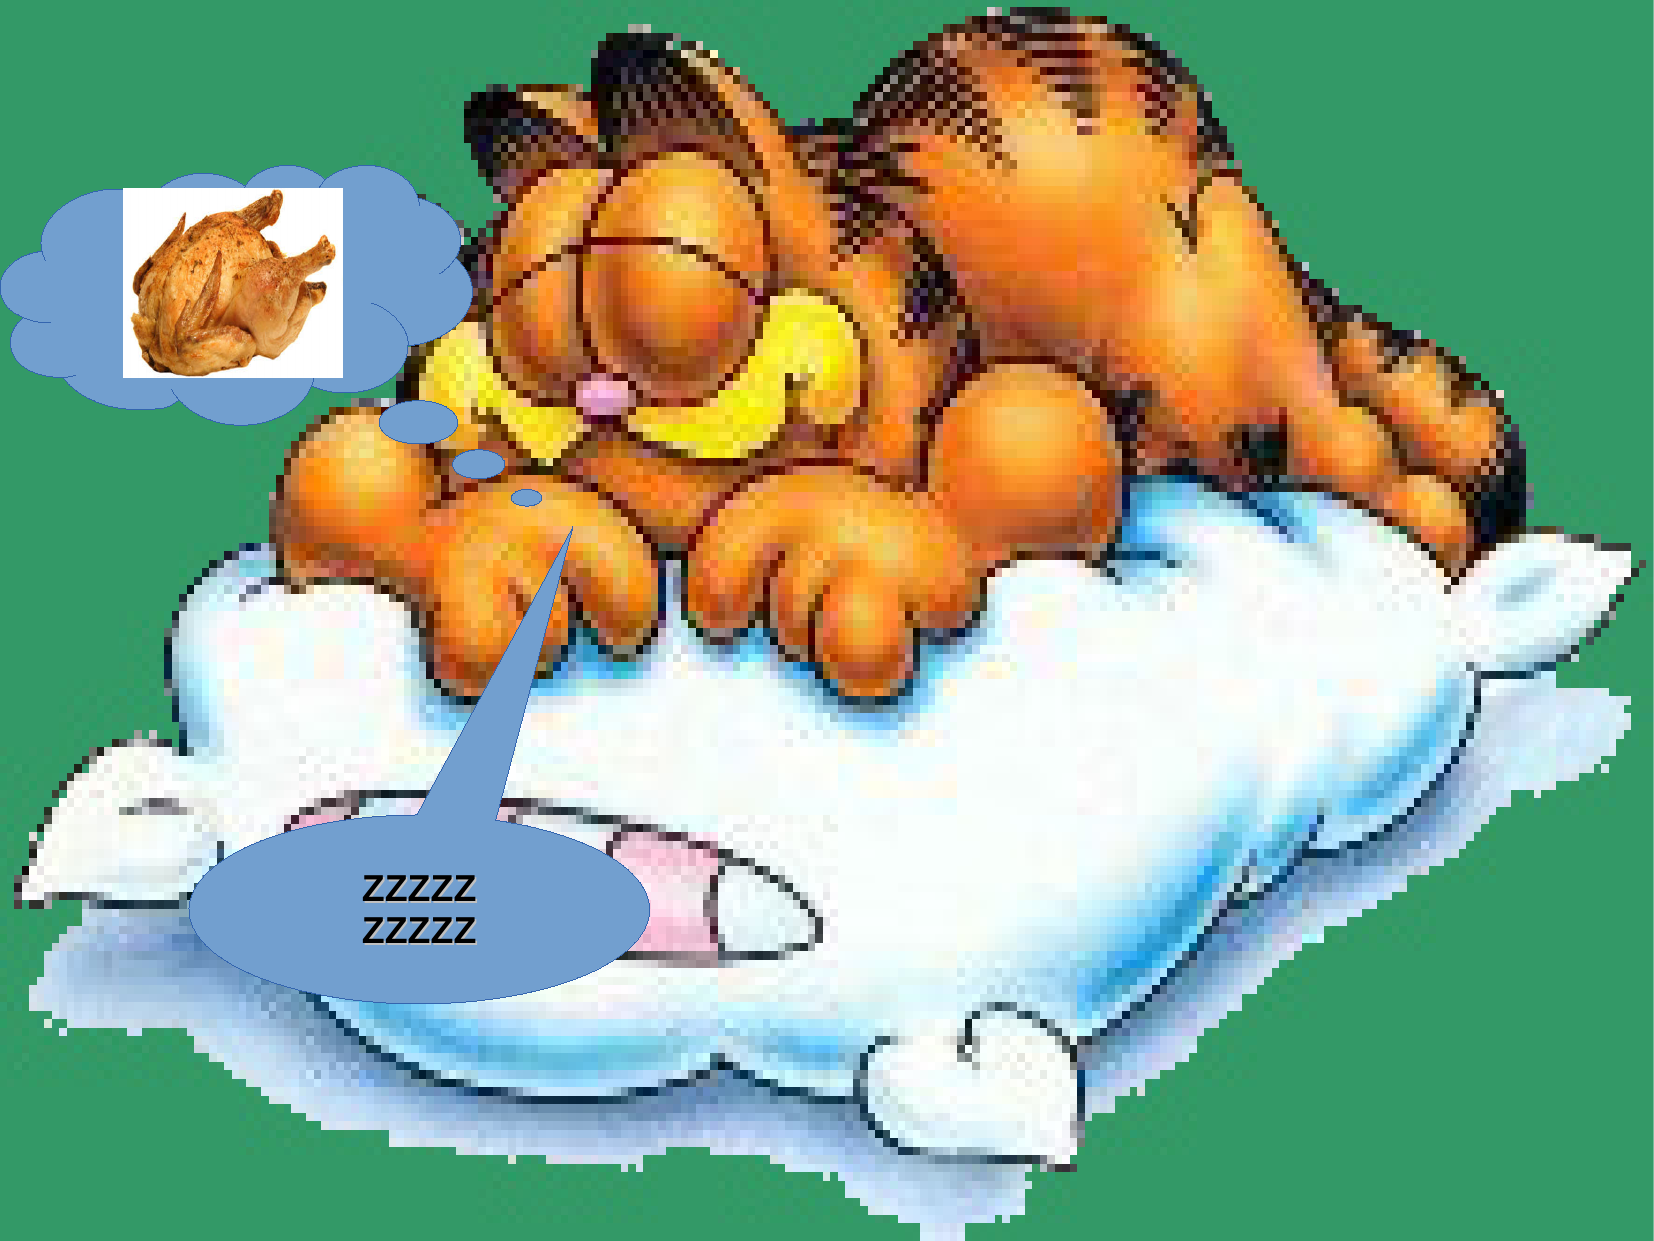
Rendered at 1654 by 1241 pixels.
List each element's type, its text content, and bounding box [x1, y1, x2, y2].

text_box [511, 489, 542, 507]
picture [0, 0, 1654, 1241]
text_box [0, 165, 473, 426]
text_box [379, 400, 458, 444]
text_box [452, 449, 505, 479]
text_box ZZZZZ ZZZZZ [188, 526, 650, 1004]
